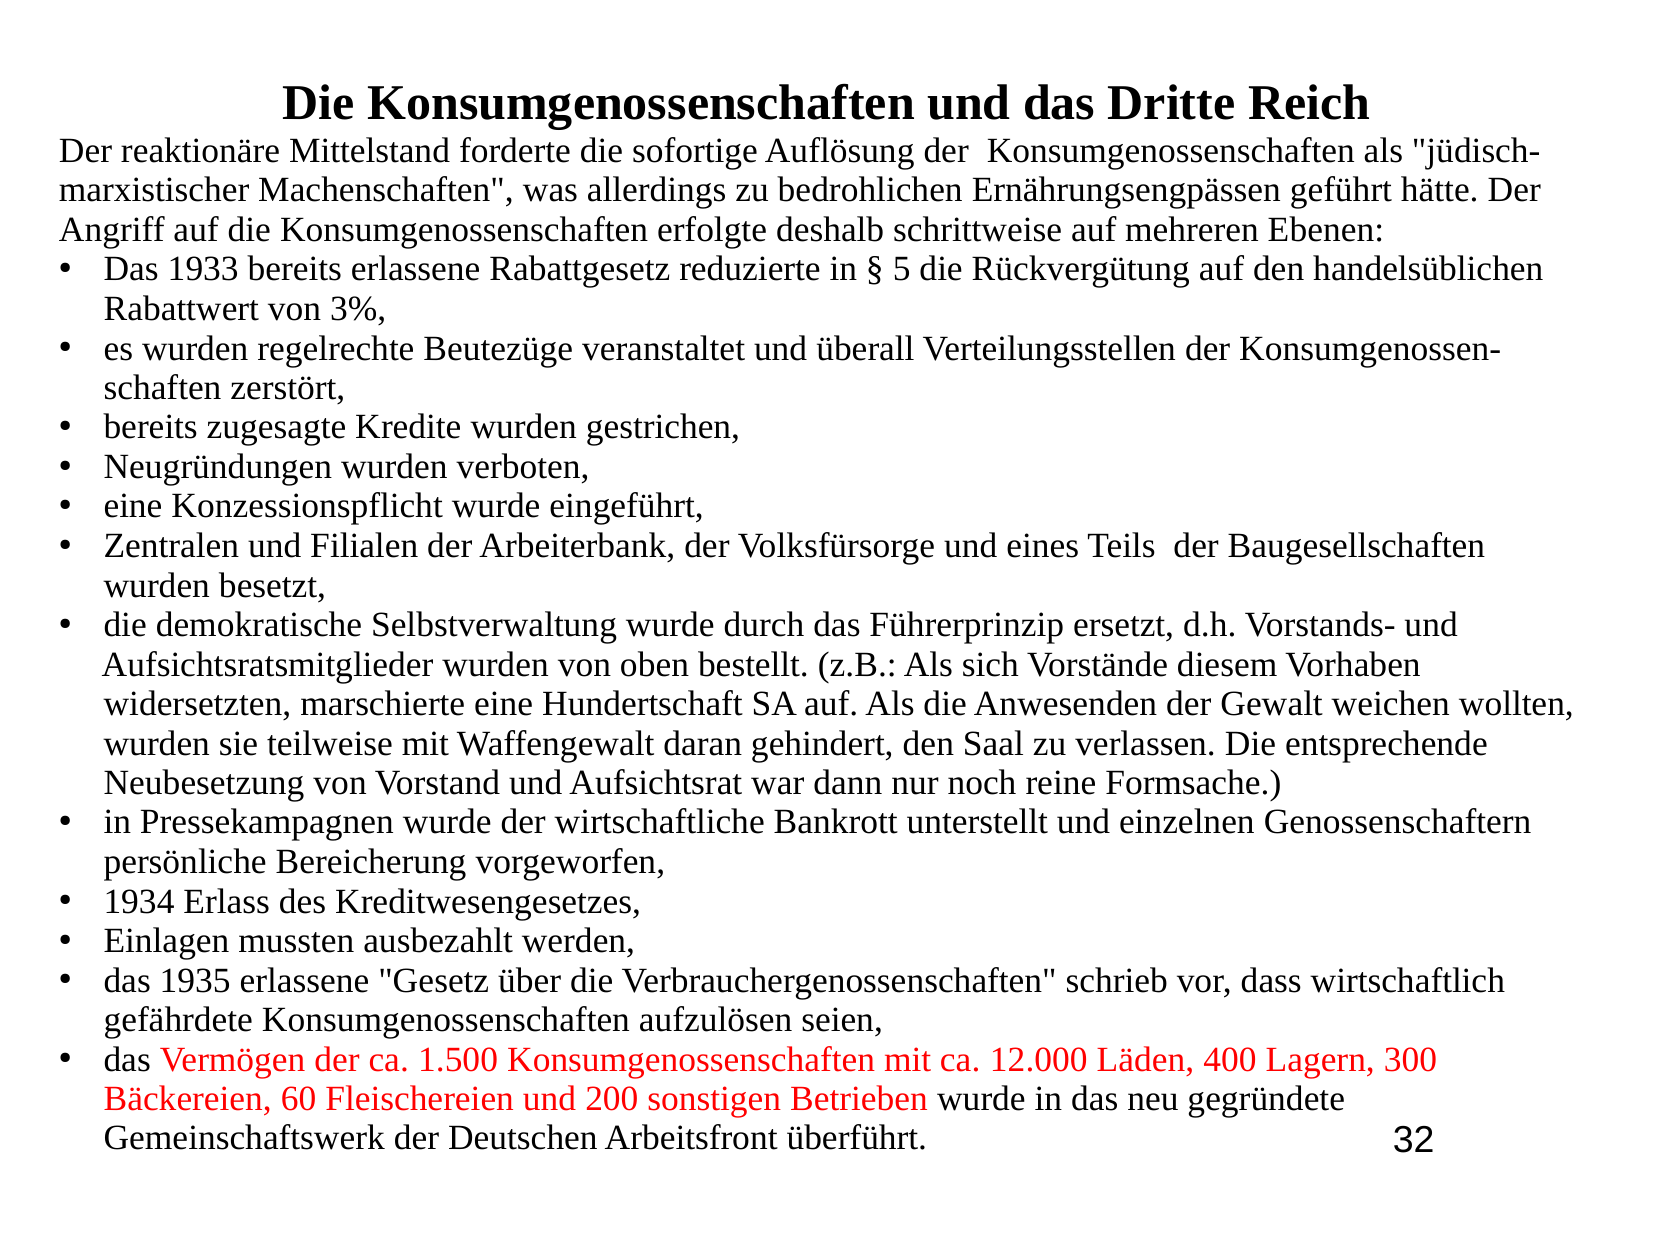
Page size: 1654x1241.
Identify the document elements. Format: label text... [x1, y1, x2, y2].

text_box Die Konsumgenossenschaften und das Dritte Reich Der reaktionäre Mittelstand forderte die sofortige Auflösung der Konsumgenossenschaften als "jüdisch-marxistischer Machenschaften", was allerdings zu bedrohlichen Ernährungsengpässen geführt hätte. Der Angriff auf die Konsumgenossenschaften erfolgte deshalb schrittweise auf mehreren Ebenen: Das 1933 bereits erlassene Rabattgesetz reduzierte in § 5 die Rückvergütung auf den handelsüblichen Rabattwert von 3%, es wurden regelrechte Beutezüge veranstaltet und überall Verteilungsstellen der Konsumgenossen- schaften zerstört, bereits zugesagte Kredite wurden gestrichen, Neugründungen wurden verboten, eine Konzessionspflicht wurde eingeführt, Zentralen und Filialen der Arbeiterbank, der Volksfürsorge und eines Teils der Baugesellschaften wurden besetzt, die demokratische Selbstverwaltung wurde durch das Führerprinzip ersetzt, d.h. Vorstands- und Aufsichtsratsmitglieder wurden von oben bestellt. (z.B.: Als sich Vorstände diesem Vorhaben widersetzten, marschierte eine Hundertschaft SA auf. Als die Anwesenden der Gewalt weichen wollten, wurden sie teilweise mit Waffengewalt daran gehindert, den Saal zu verlassen. Die entsprechende Neubesetzung von Vorstand und Aufsichtsrat war dann nur noch reine Formsache.) in Pressekampagnen wurde der wirtschaftliche Bankrott unterstellt und einzelnen Genossenschaftern persönliche Bereicherung vorgeworfen, 1934 Erlass des Kreditwesengesetzes, Einlagen mussten ausbezahlt werden, das 1935 erlassene "Gesetz über die Verbrauchergenossenschaften" schrieb vor, dass wirtschaftlich gefährdete Konsumgenossenschaften aufzulösen seien, das Vermögen der ca. 1.500 Konsumgenossenschaften mit ca. 12.000 Läden, 400 Lagern, 300 Bäckereien, 60 Fleischereien und 200 sonstigen Betrieben wurde in das neu gegründete Gemeinschaftswerk der Deutschen Arbeitsfront überführt. [44, 67, 1610, 1166]
text_box <Nummer> [1378, 1111, 1596, 1182]
